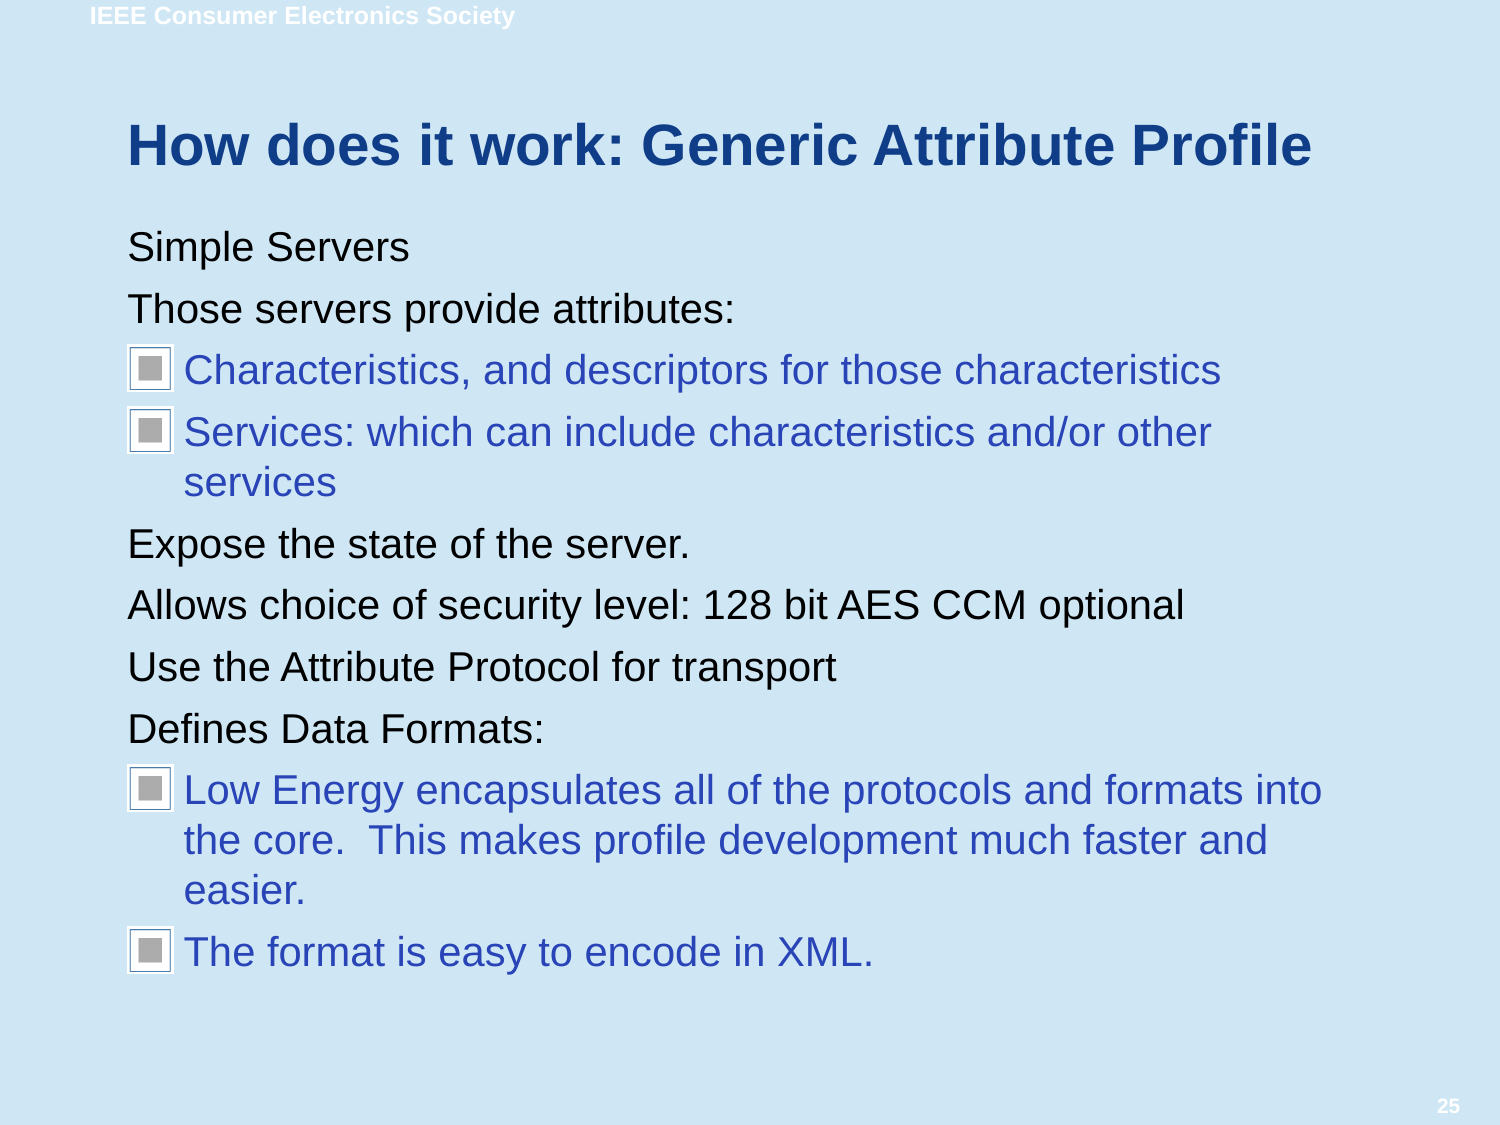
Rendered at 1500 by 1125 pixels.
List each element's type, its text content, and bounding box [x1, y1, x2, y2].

list Simple Servers Those servers provide attributes: Characteristics, and descriptors for those characteristics Services: which can include characteristics and/or other services Expose the state of the server. Allows choice of security level: 128 bit AES CCM optional Use the Attribute Protocol for transport Defines Data Formats: Low Energy encapsulates all of the protocols and formats into the core. This makes profile development much faster and easier. The format is easy to encode in XML. [112, 212, 1388, 1000]
title How does it work: Generic Attribute Profile [112, 99, 1388, 212]
